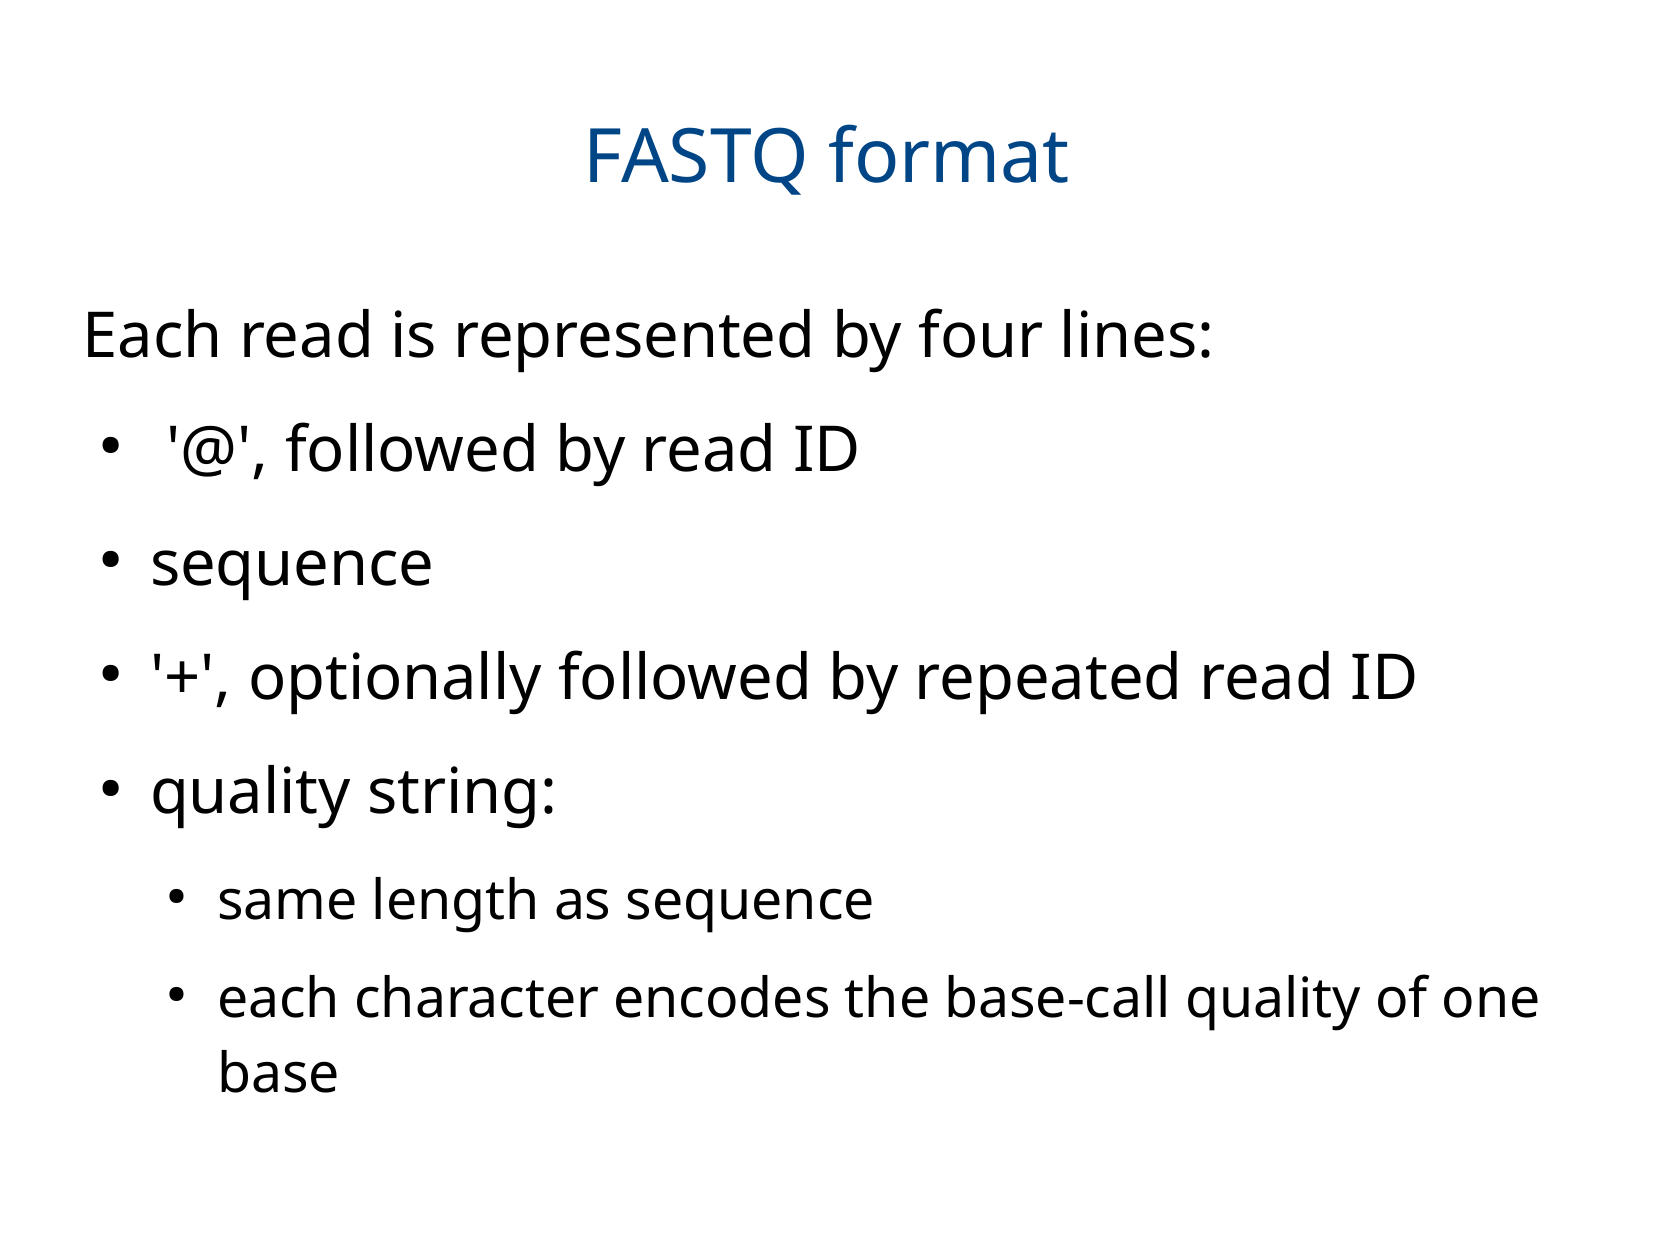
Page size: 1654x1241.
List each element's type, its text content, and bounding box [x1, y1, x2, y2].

title FASTQ format [82, 49, 1571, 257]
list Each read is represented by four lines: '@', followed by read ID sequence '+', optionally followed by repeated read ID quality string: same length as sequence each character encodes the base-call quality of one base [82, 290, 1571, 1109]
